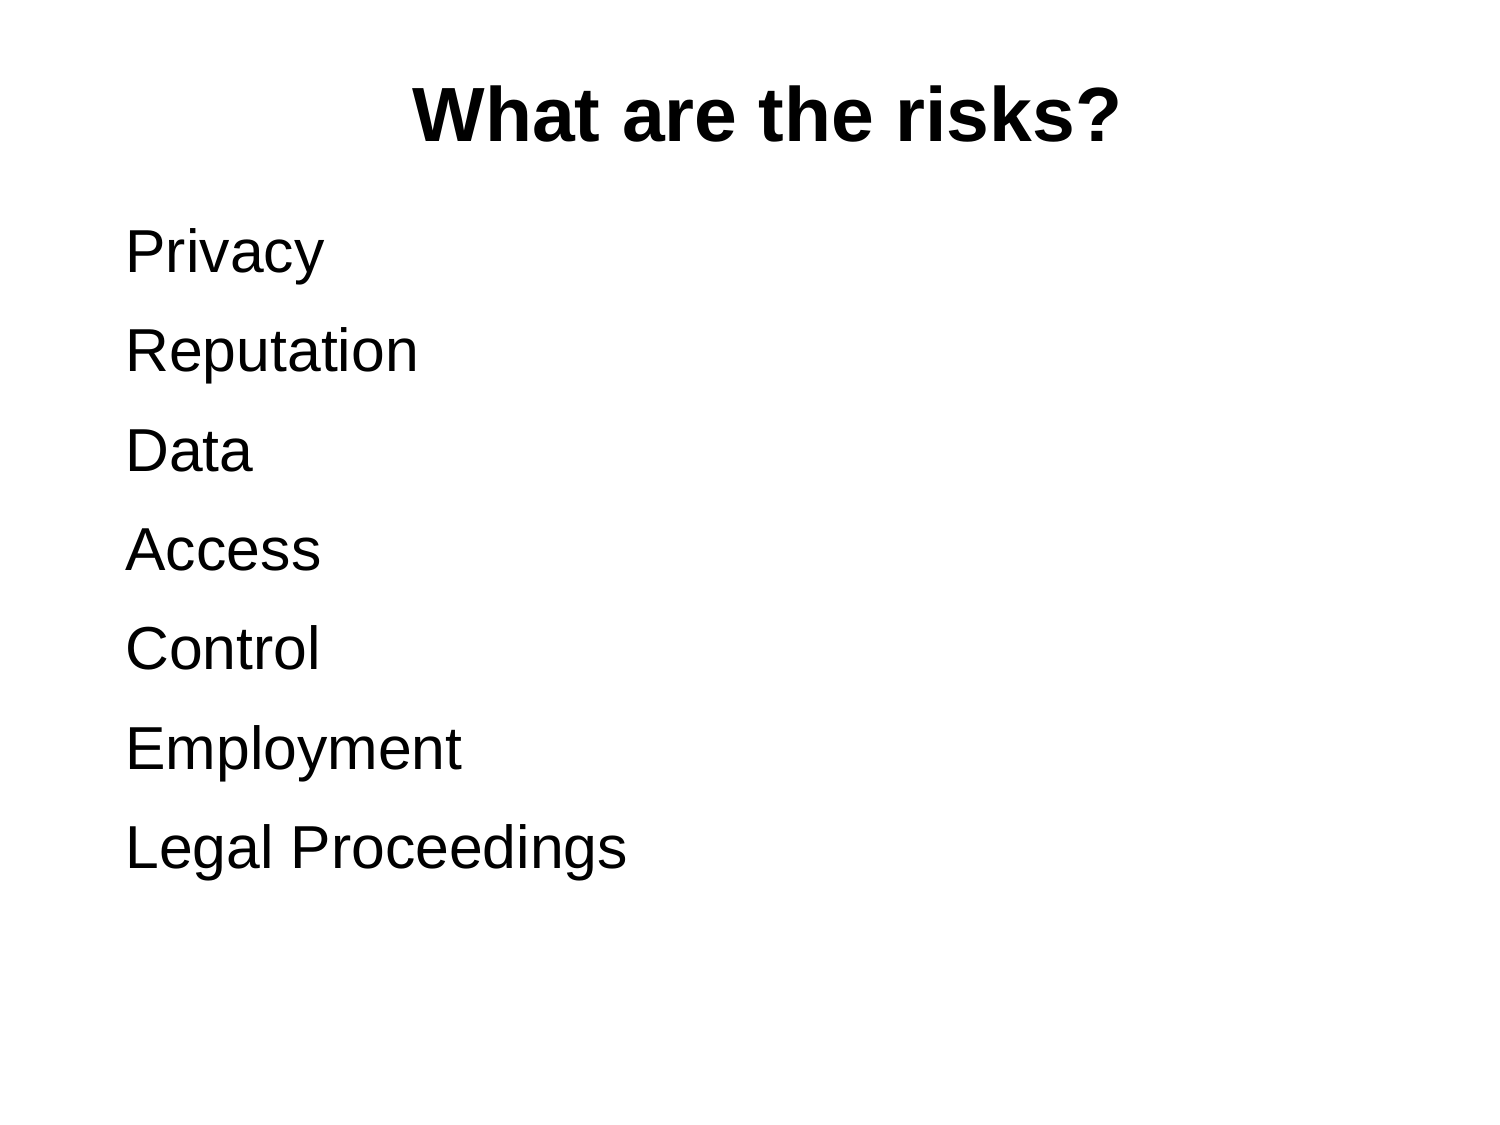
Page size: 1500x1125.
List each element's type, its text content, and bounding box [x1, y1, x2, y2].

title What are the risks? [75, 44, 1425, 177]
list Privacy Reputation Data Access Control Employment Legal Proceedings [75, 204, 1395, 1075]
